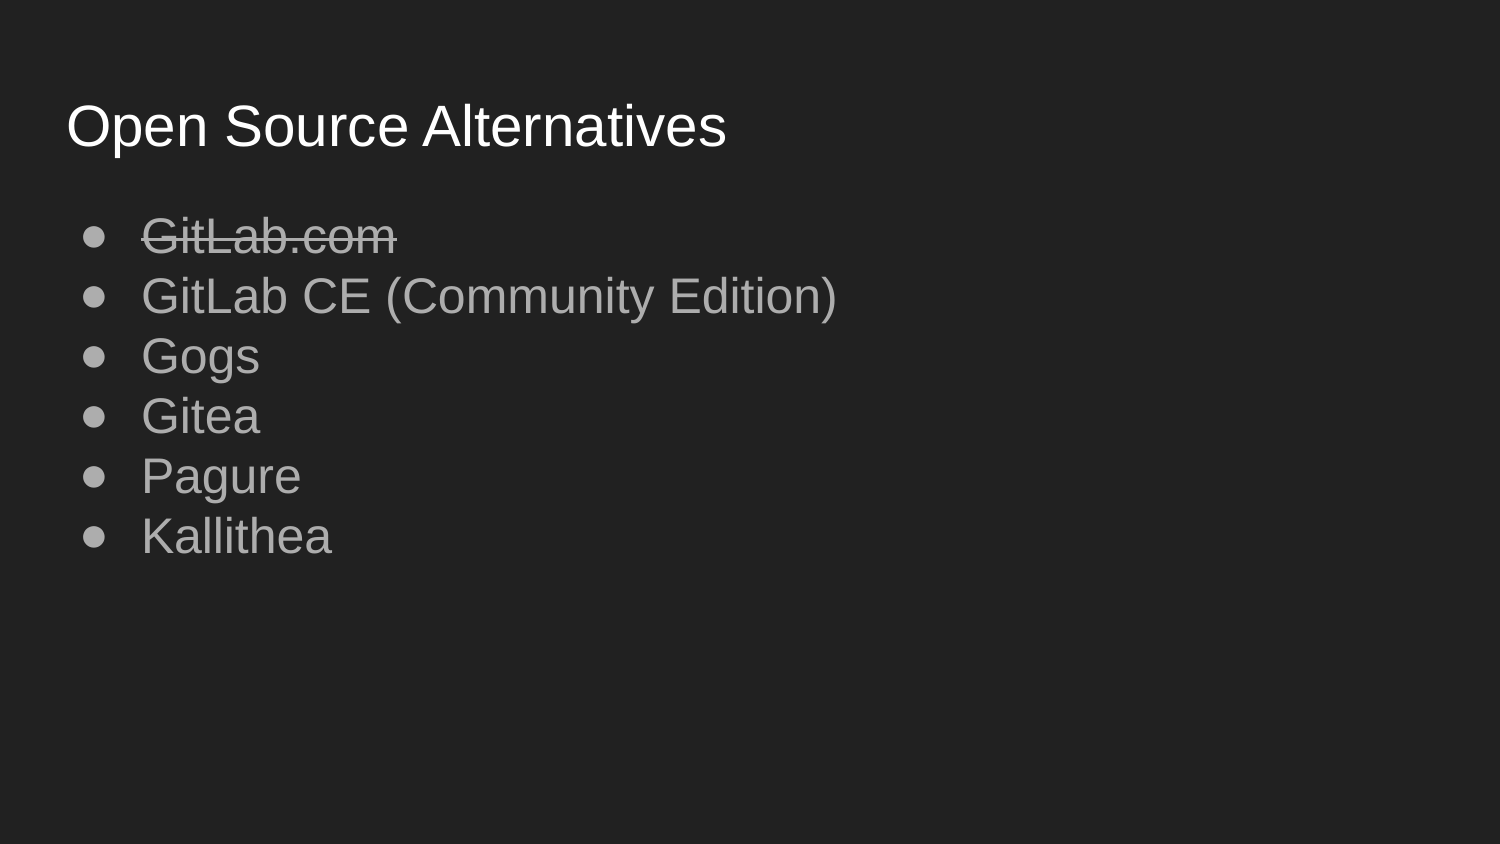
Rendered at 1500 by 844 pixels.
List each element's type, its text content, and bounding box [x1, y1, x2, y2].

title Open Source Alternatives [51, 72, 1449, 167]
list GitLab.com GitLab CE (Community Edition) Gogs Gitea Pagure Kallithea [51, 189, 1449, 750]
